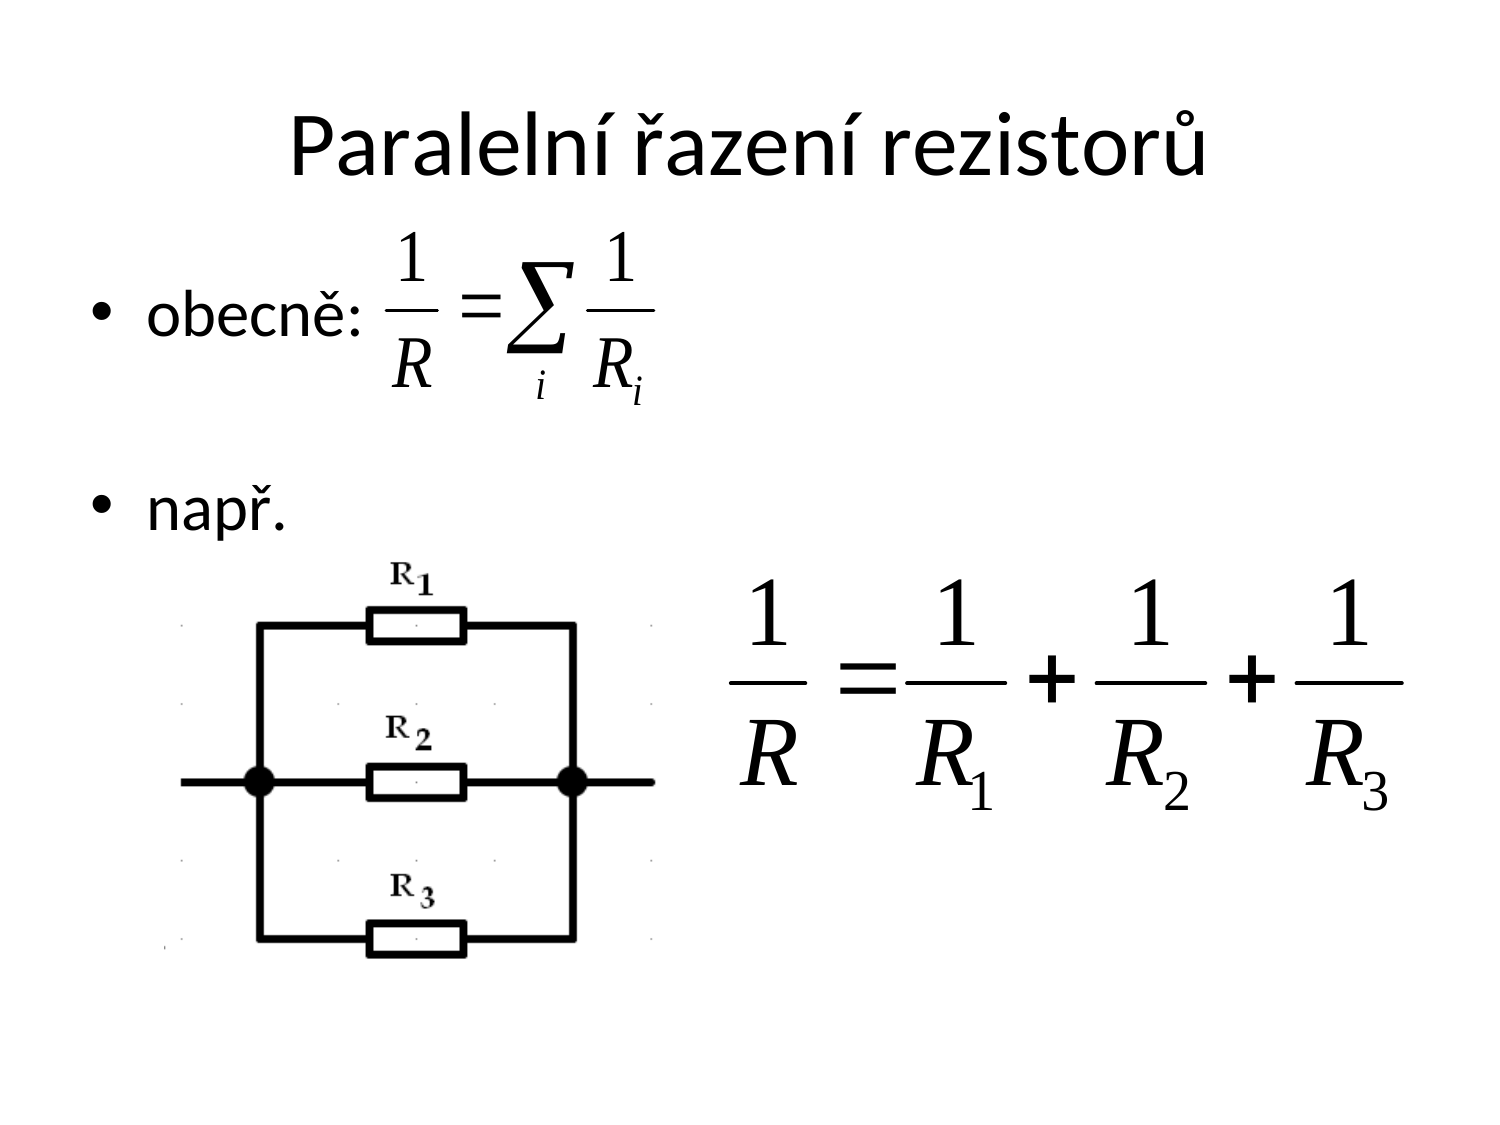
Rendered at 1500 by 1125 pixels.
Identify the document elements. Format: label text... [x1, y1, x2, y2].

chart [714, 550, 1418, 833]
chart [375, 210, 668, 422]
list obecně: např. [75, 262, 1426, 1006]
title Paralelní řazení rezistorů [75, 45, 1426, 233]
picture [164, 550, 693, 1020]
